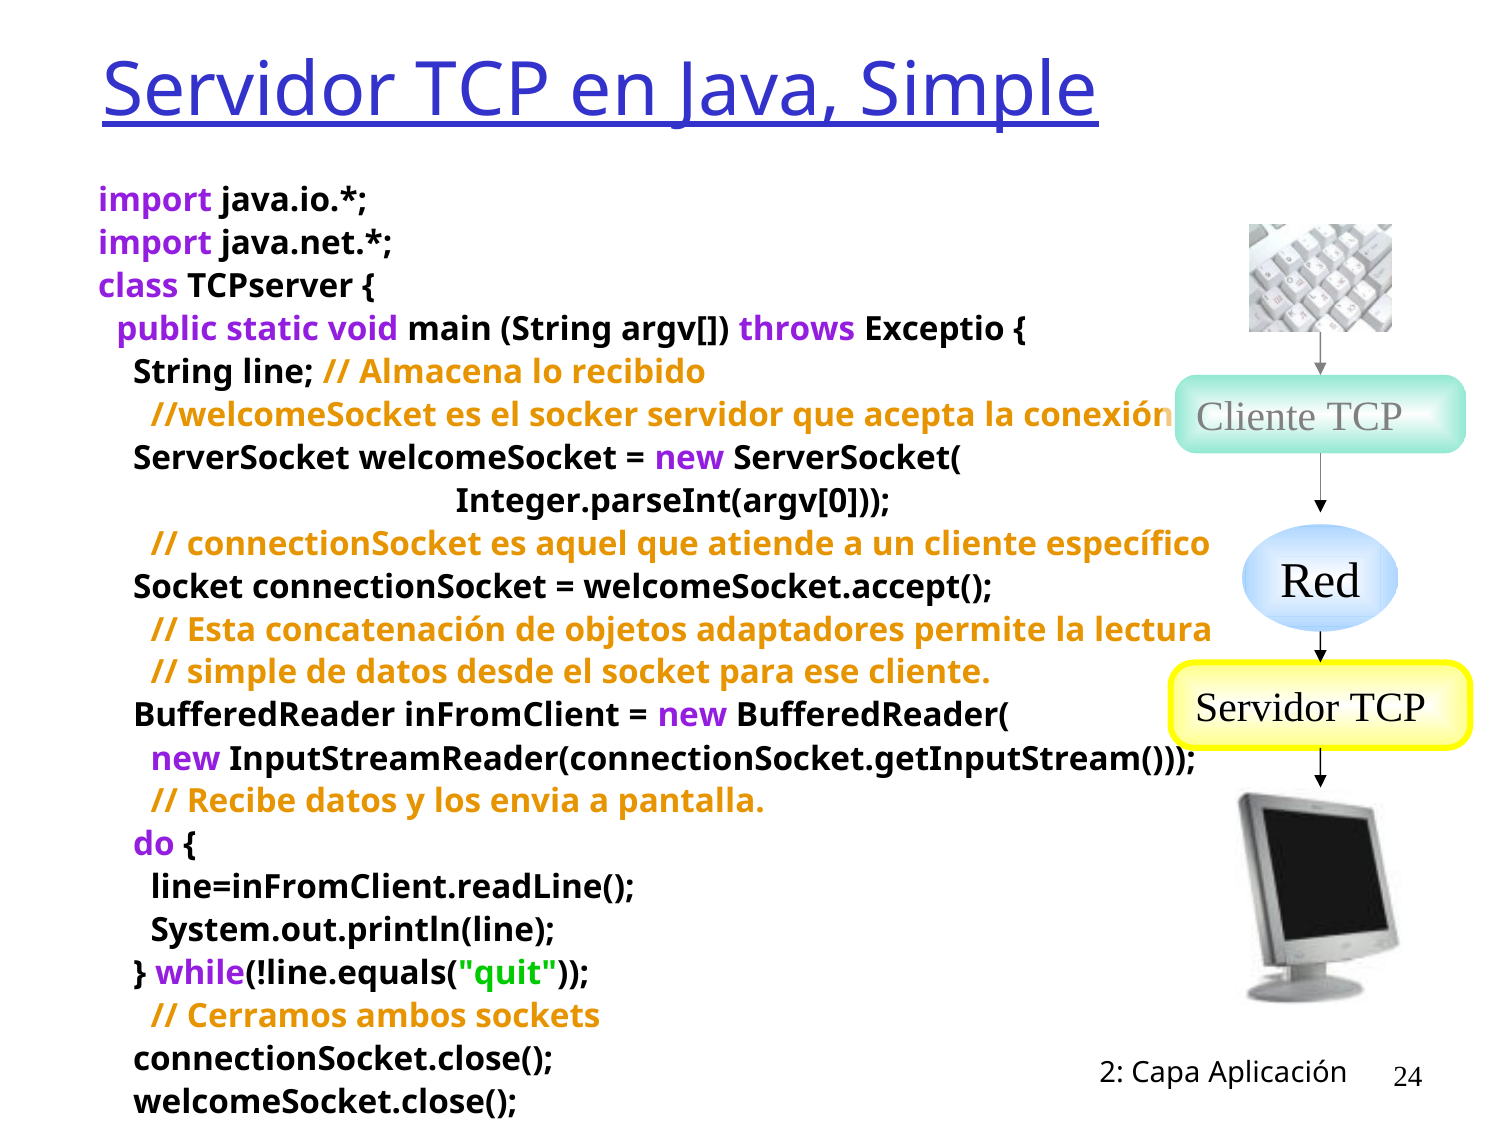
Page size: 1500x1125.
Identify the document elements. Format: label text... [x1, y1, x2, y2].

text_box [1162, 212, 1476, 501]
text_box Red [1242, 524, 1399, 632]
title Servidor TCP en Java, Simple [87, 15, 1463, 158]
list import java.io.*; import java.net.*; class TCPserver { public static void main (String argv[]) throws Exceptio { String line; // Almacena lo recibido //welcomeSocket es el socker servidor que acepta la conexión ServerSocket welcomeSocket = new ServerSocket( Integer.parseInt(argv[0])); // connectionSocket es aquel que atiende a un cliente específico Socket connectionSocket = welcomeSocket.accept(); // Esta concatenación de objetos adaptadores permite la lectura // simple de datos desde el socket para ese cliente. BufferedReader inFromClient = new BufferedReader( new InputStreamReader(connectionSocket.getInputStream())); // Recibe datos y los envia a pantalla. do { line=inFromClient.readLine(); System.out.println(line); } while(!line.equals("quit")); // Cerramos ambos sockets connectionSocket.close(); welcomeSocket.close(); } } [28, 169, 1404, 1105]
picture [1235, 787, 1406, 1009]
text_box Servidor TCP [1170, 662, 1471, 748]
